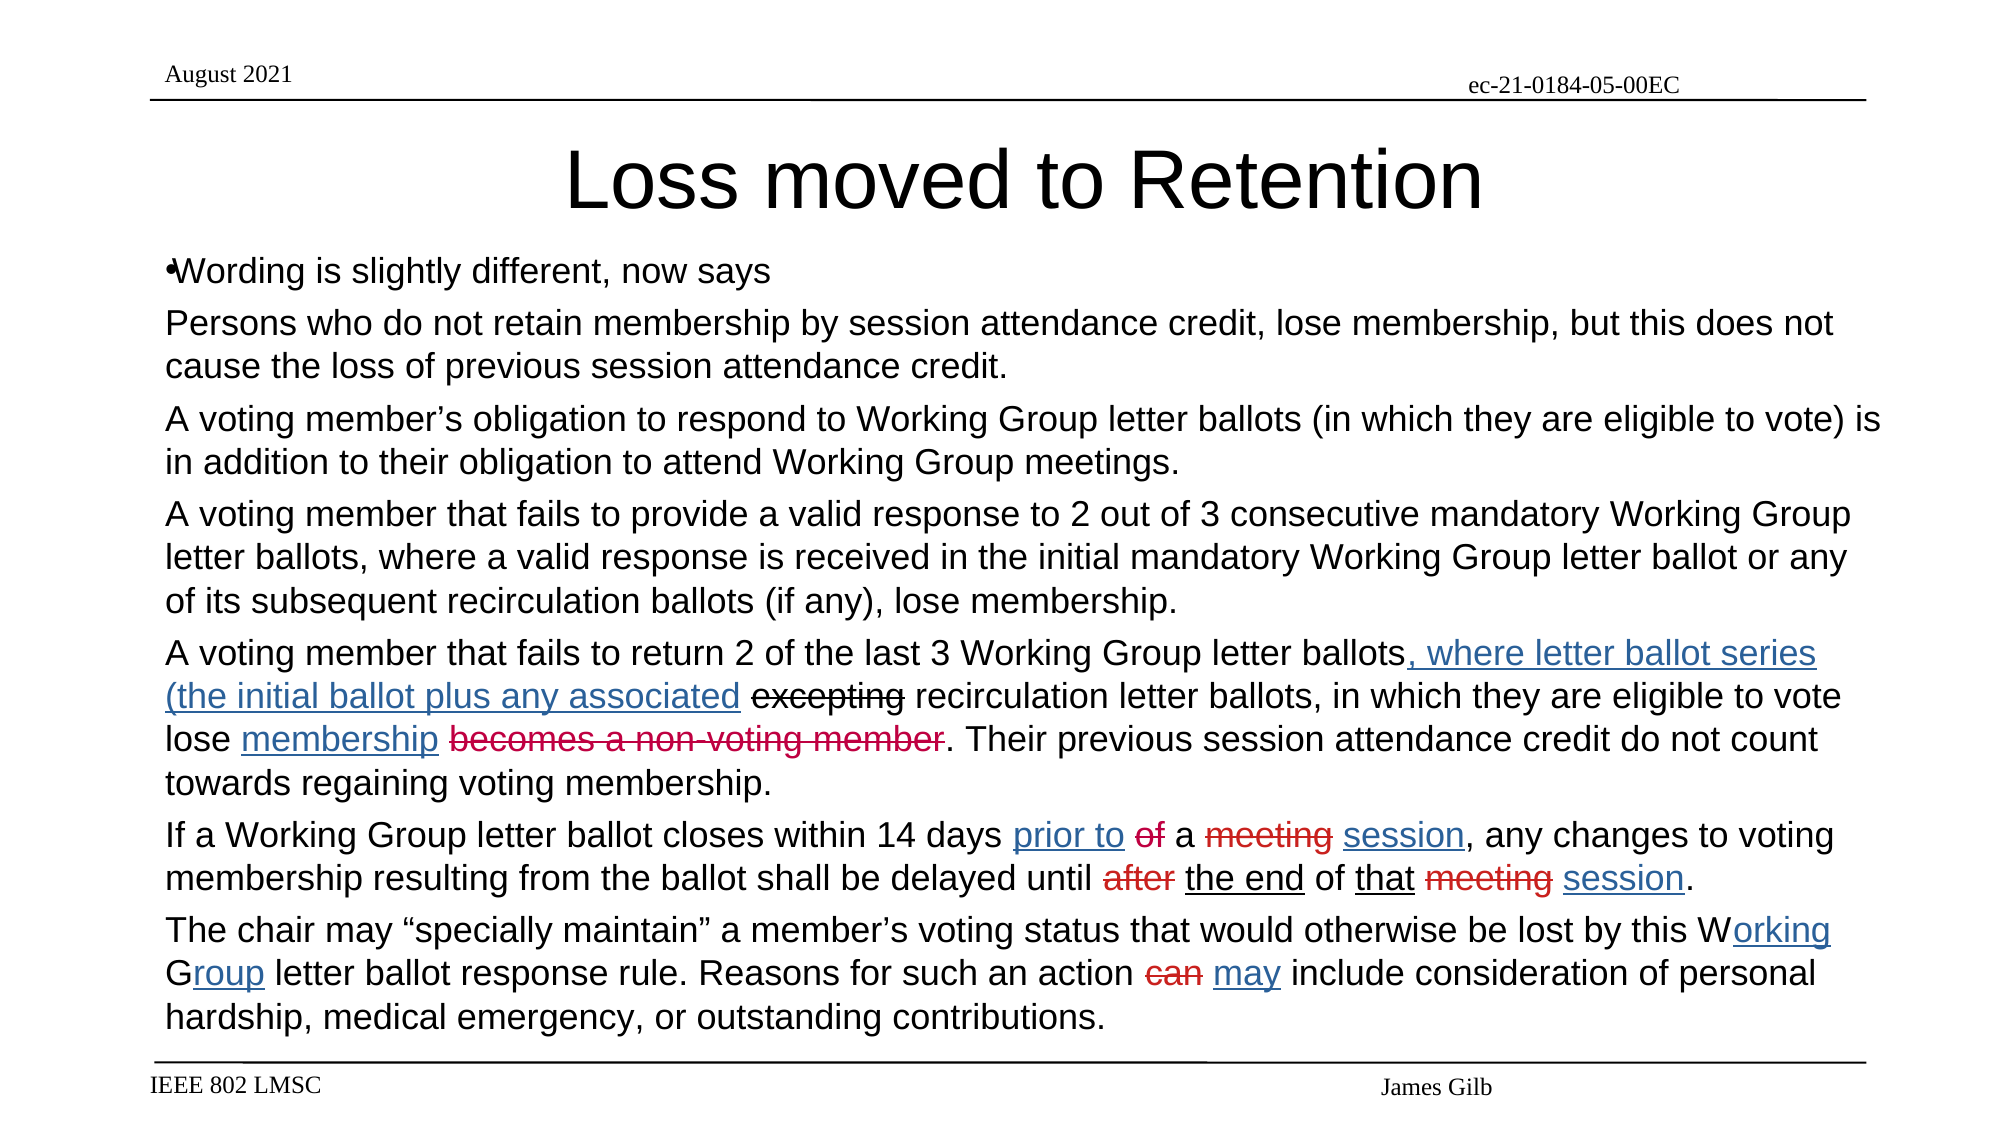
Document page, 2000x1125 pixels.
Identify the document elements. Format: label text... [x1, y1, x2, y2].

list Wording is slightly different, now says Persons who do not retain membership by session attendance credit, lose membership, but this does not cause the loss of previous session attendance credit. A voting member’s obligation to respond to Working Group letter ballots (in which they are eligible to vote) is in addition to their obligation to attend Working Group meetings. A voting member that fails to provide a valid response to 2 out of 3 consecutive mandatory Working Group letter ballots, where a valid response is received in the initial mandatory Working Group letter ballot or any of its subsequent recirculation ballots (if any), lose membership. A voting member that fails to return 2 of the last 3 Working Group letter ballots, where letter ballot series (the initial ballot plus any associated excepting recirculation letter ballots, in which they are eligible to vote lose membership becomes a non-voting member. Their previous session attendance credit do not count towards regaining voting membership. If a Working Group letter ballot closes within 14 days prior to of a meeting session, any changes to voting membership resulting from the ballot shall be delayed until after the end of that meeting session. The chair may “specially maintain” a member’s voting status that would otherwise be lost by this Working Group letter ballot response rule. Reasons for such an action can may include consideration of personal hardship, medical emergency, or outstanding contributions. [150, 239, 1900, 1051]
title Loss moved to Retention [149, 112, 1900, 238]
